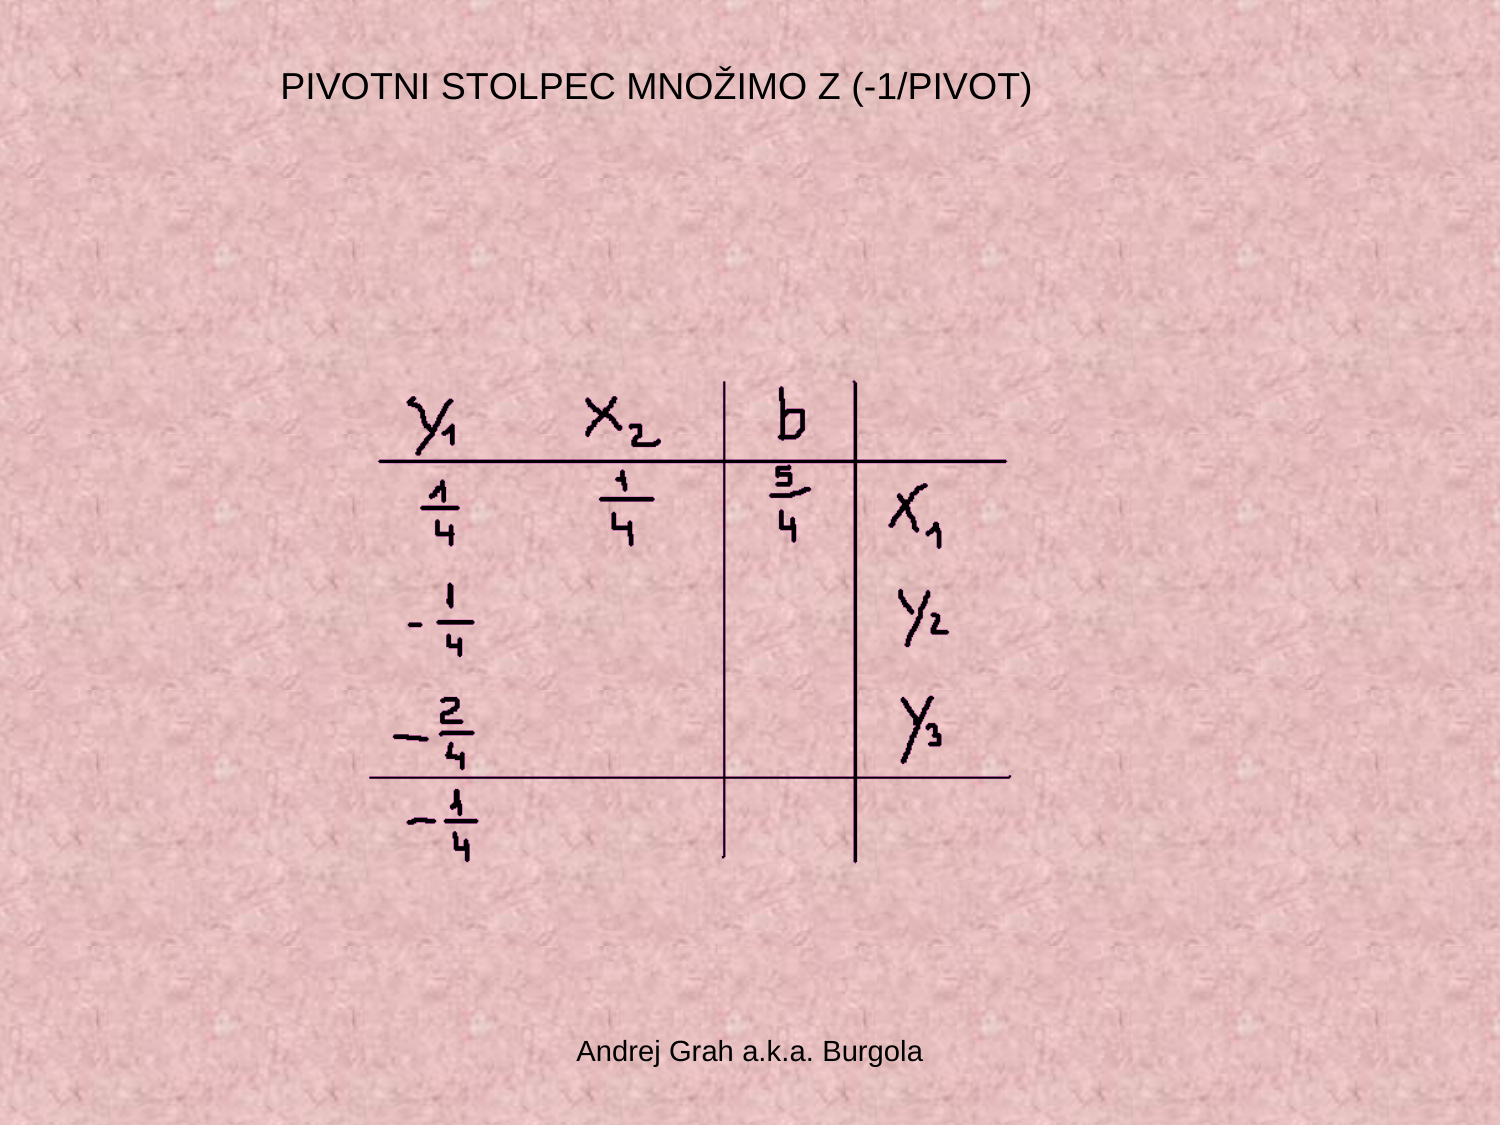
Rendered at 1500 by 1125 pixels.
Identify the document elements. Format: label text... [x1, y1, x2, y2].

picture [0, 0, 1500, 1125]
text_box PIVOTNI STOLPEC MNOŽIMO Z (-1/PIVOT) [265, 54, 1199, 116]
text_box Andrej Grah a.k.a. Burgola [512, 1024, 988, 1103]
